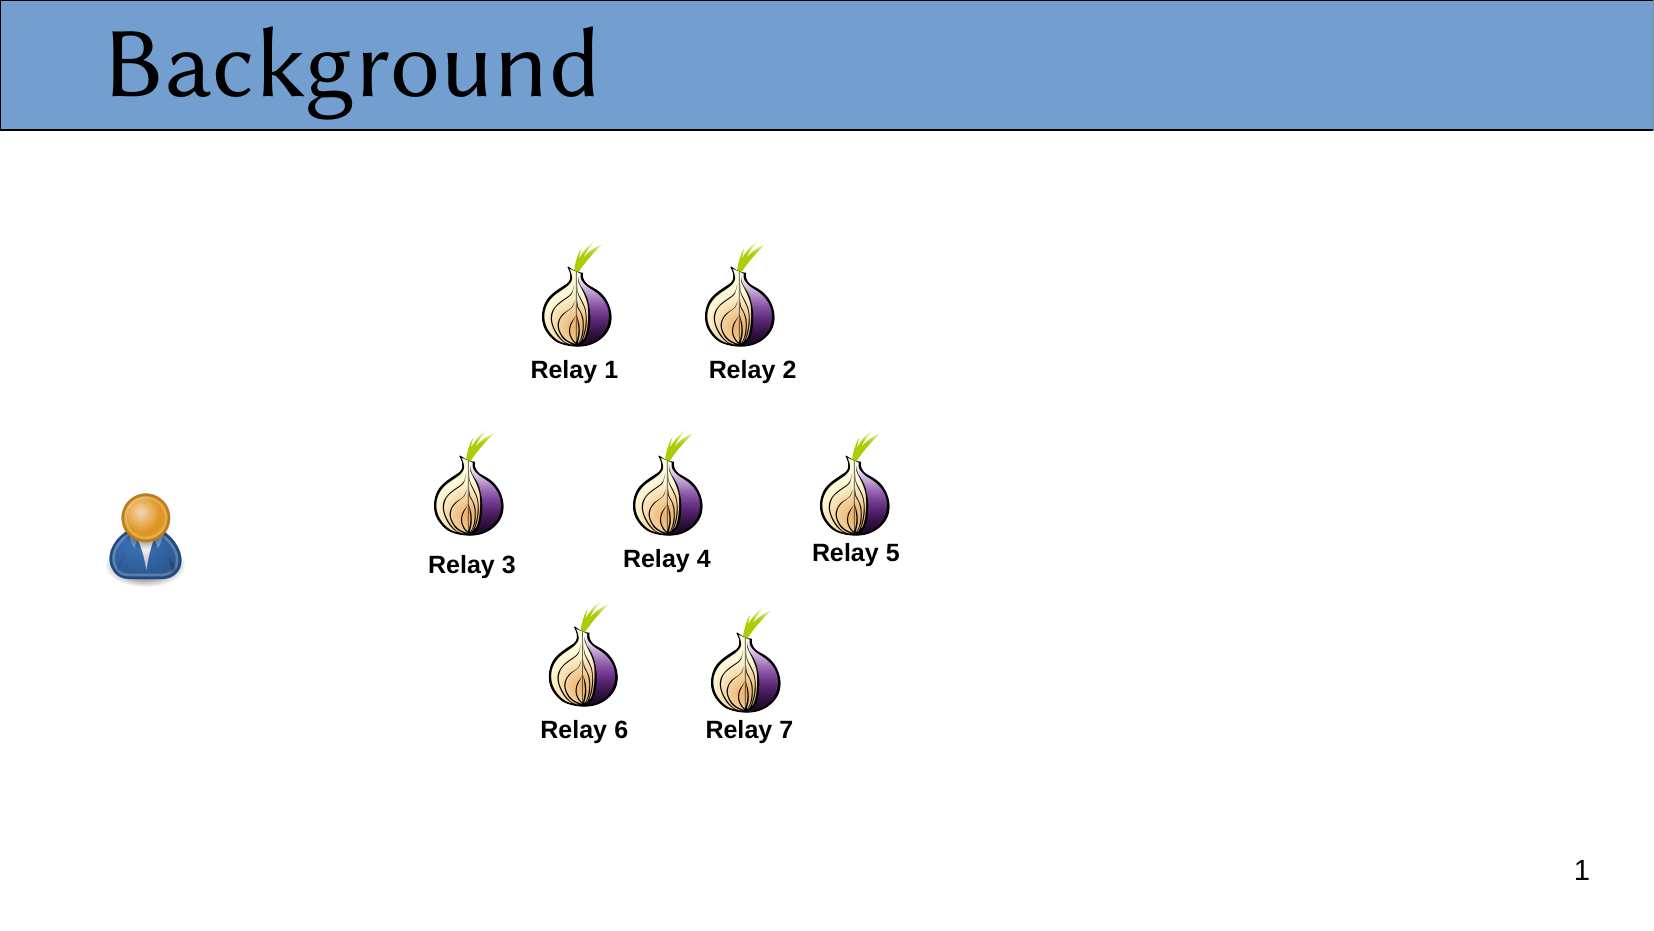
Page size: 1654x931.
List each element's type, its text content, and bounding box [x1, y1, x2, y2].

text_box Relay 4 [608, 537, 748, 602]
text_box Relay 5 [797, 531, 937, 596]
picture [690, 601, 803, 708]
text_box Relay 3 [413, 543, 553, 608]
picture [413, 424, 526, 538]
text_box Relay 2 [693, 348, 833, 413]
picture [94, 489, 197, 592]
text_box Relay 1 [515, 348, 655, 413]
picture [799, 424, 912, 531]
text_box [0, 0, 88, 130]
text_box Relay 7 [690, 708, 830, 773]
picture [521, 235, 634, 348]
picture [528, 595, 640, 708]
picture [684, 235, 797, 349]
text_box [1317, 0, 1654, 130]
text_box Background [88, 0, 1317, 131]
text_box 1 [1559, 846, 1607, 895]
text_box Relay 6 [525, 708, 665, 773]
picture [612, 424, 725, 537]
